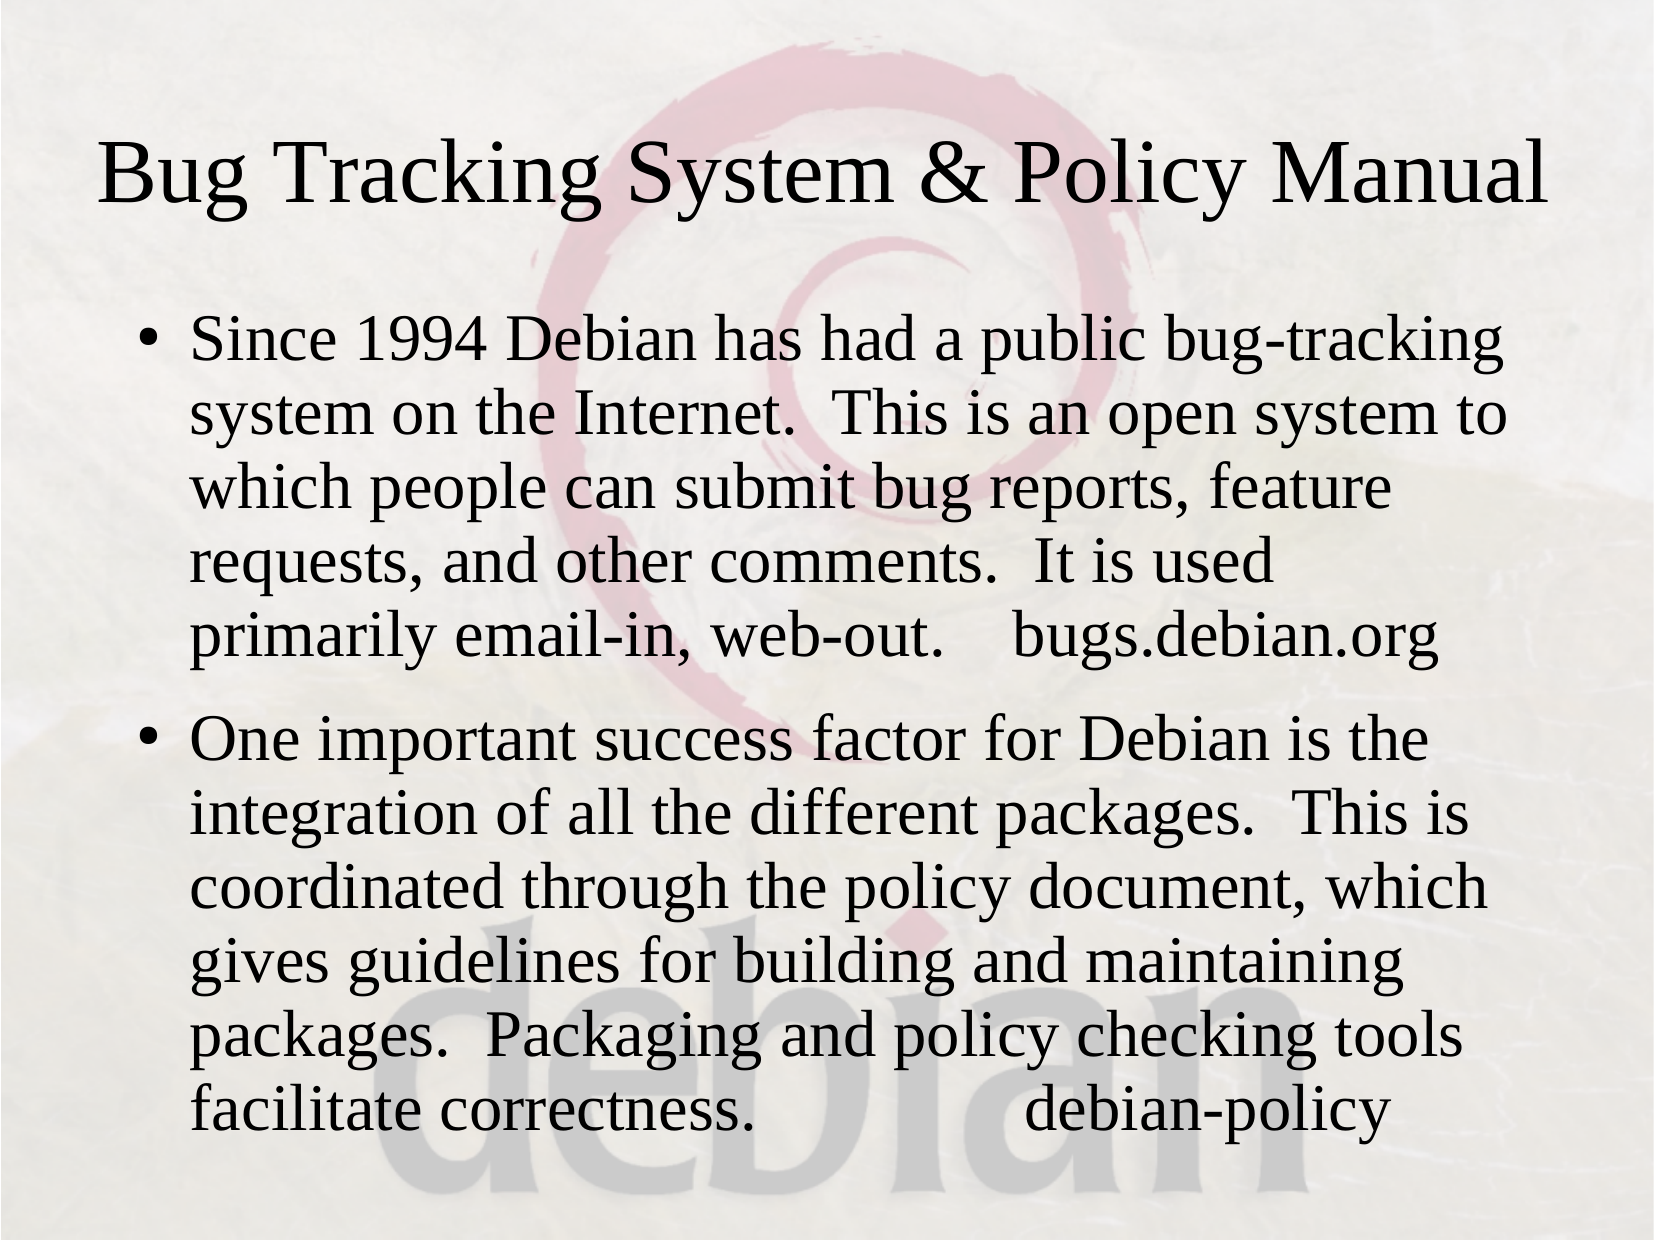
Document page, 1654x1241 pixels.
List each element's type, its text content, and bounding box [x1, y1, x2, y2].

picture [1, 0, 1654, 1240]
list Since 1994 Debian has had a public bug-tracking system on the Internet. This is an open system to which people can submit bug reports, feature requests, and other comments. It is used primarily email-in, web-out. bugs.debian.org One important success factor for Debian is the integration of all the different packages. This is coordinated through the policy document, which gives guidelines for building and maintaining packages. Packaging and policy checking tools facilitate correctness. debian-policy [118, 301, 1531, 1146]
title Bug Tracking System & Policy Manual [86, 67, 1563, 275]
